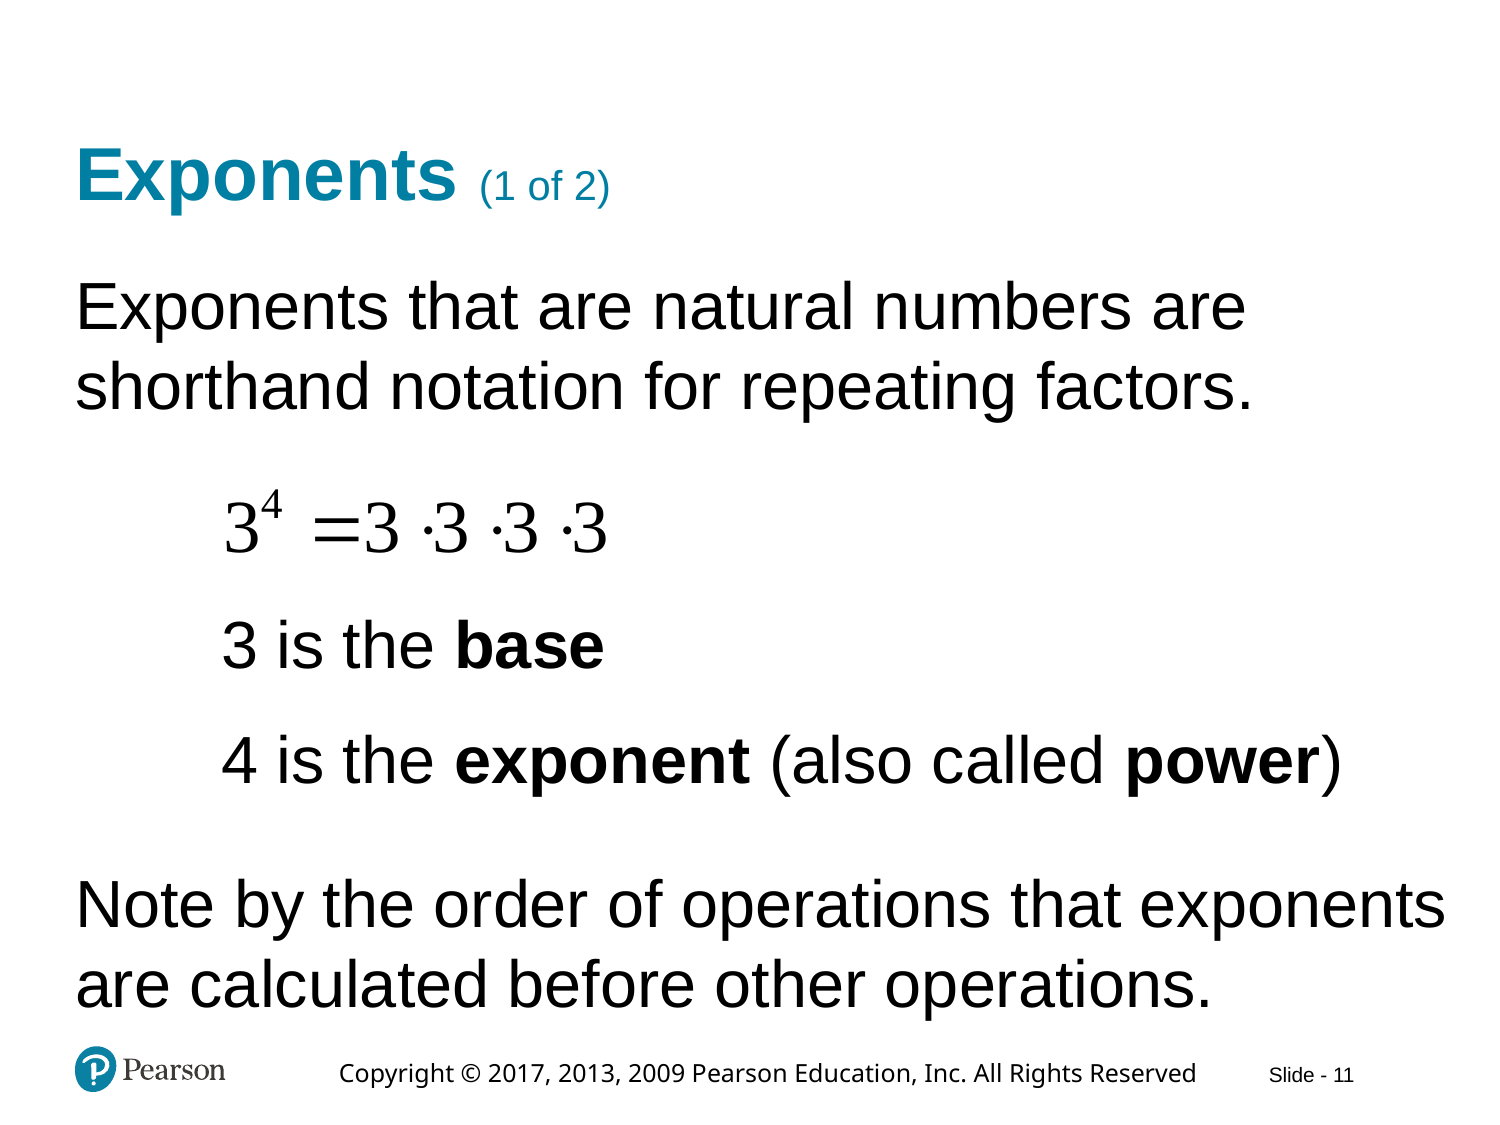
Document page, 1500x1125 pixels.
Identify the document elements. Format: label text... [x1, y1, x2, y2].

list 4 is the exponent (also called power) [221, 716, 1400, 813]
list 3 is the base [221, 601, 625, 677]
list Note by the order of operations that exponents are calculated before other operations. [75, 861, 1450, 1024]
title Exponents (1 of 2) [75, 35, 1425, 216]
chart [221, 477, 613, 562]
list Exponents that are natural numbers are shorthand notation for repeating factors. [75, 262, 1425, 429]
